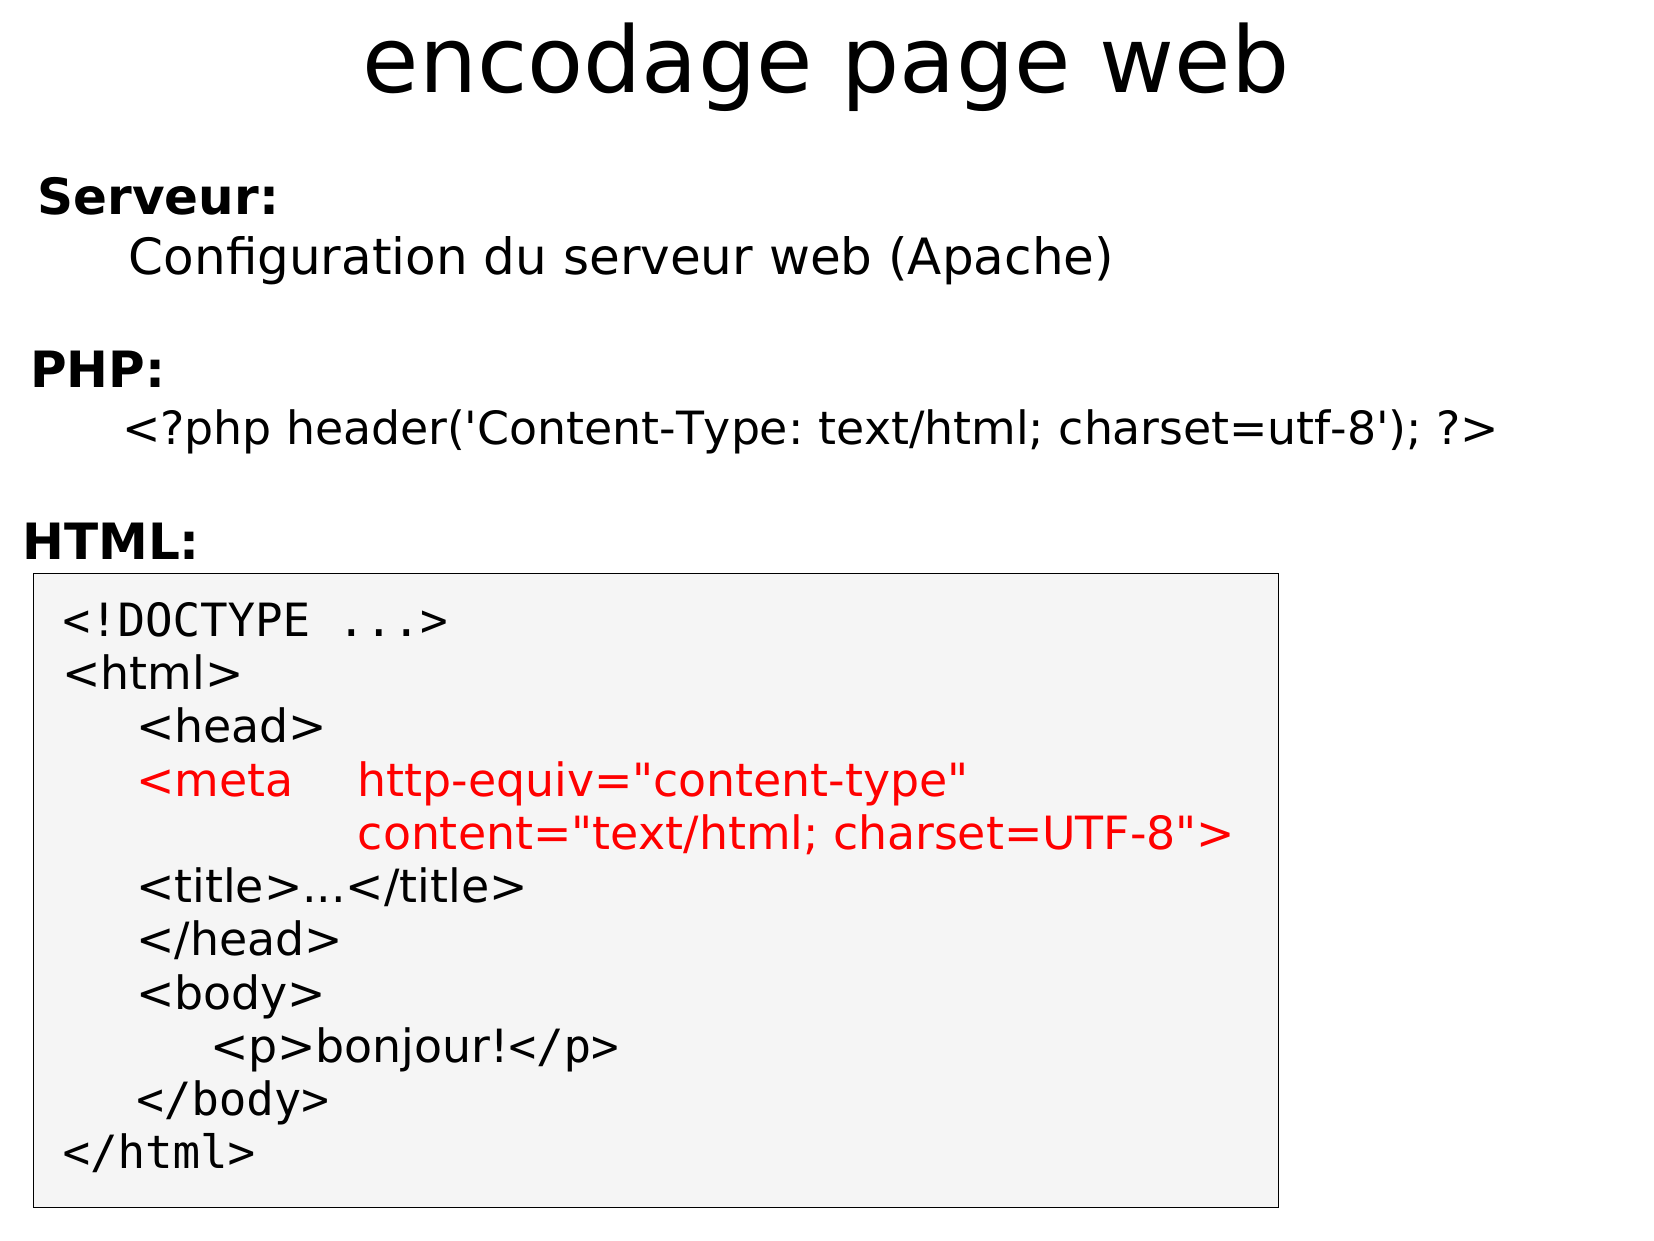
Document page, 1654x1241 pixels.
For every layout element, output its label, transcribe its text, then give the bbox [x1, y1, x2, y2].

text_box PHP: [36, 340, 159, 402]
text_box Serveur: [49, 167, 268, 229]
text_box [33, 573, 1279, 1208]
text_box HTML: [31, 513, 192, 572]
text_box <!DOCTYPE ...> <html> <head> <meta http-equiv="content-type" content="text/html; charset=UTF-8"> <title>...</title> </head> <body> <p>bonjour!</p> </body> </html> [62, 593, 1148, 1180]
text_box <?php header('Content-Type: text/html; charset=utf-8'); ?> [191, 401, 1431, 463]
text_box Configuration du serveur web (Apache) [178, 228, 1065, 289]
title encodage page web [0, 0, 1654, 123]
